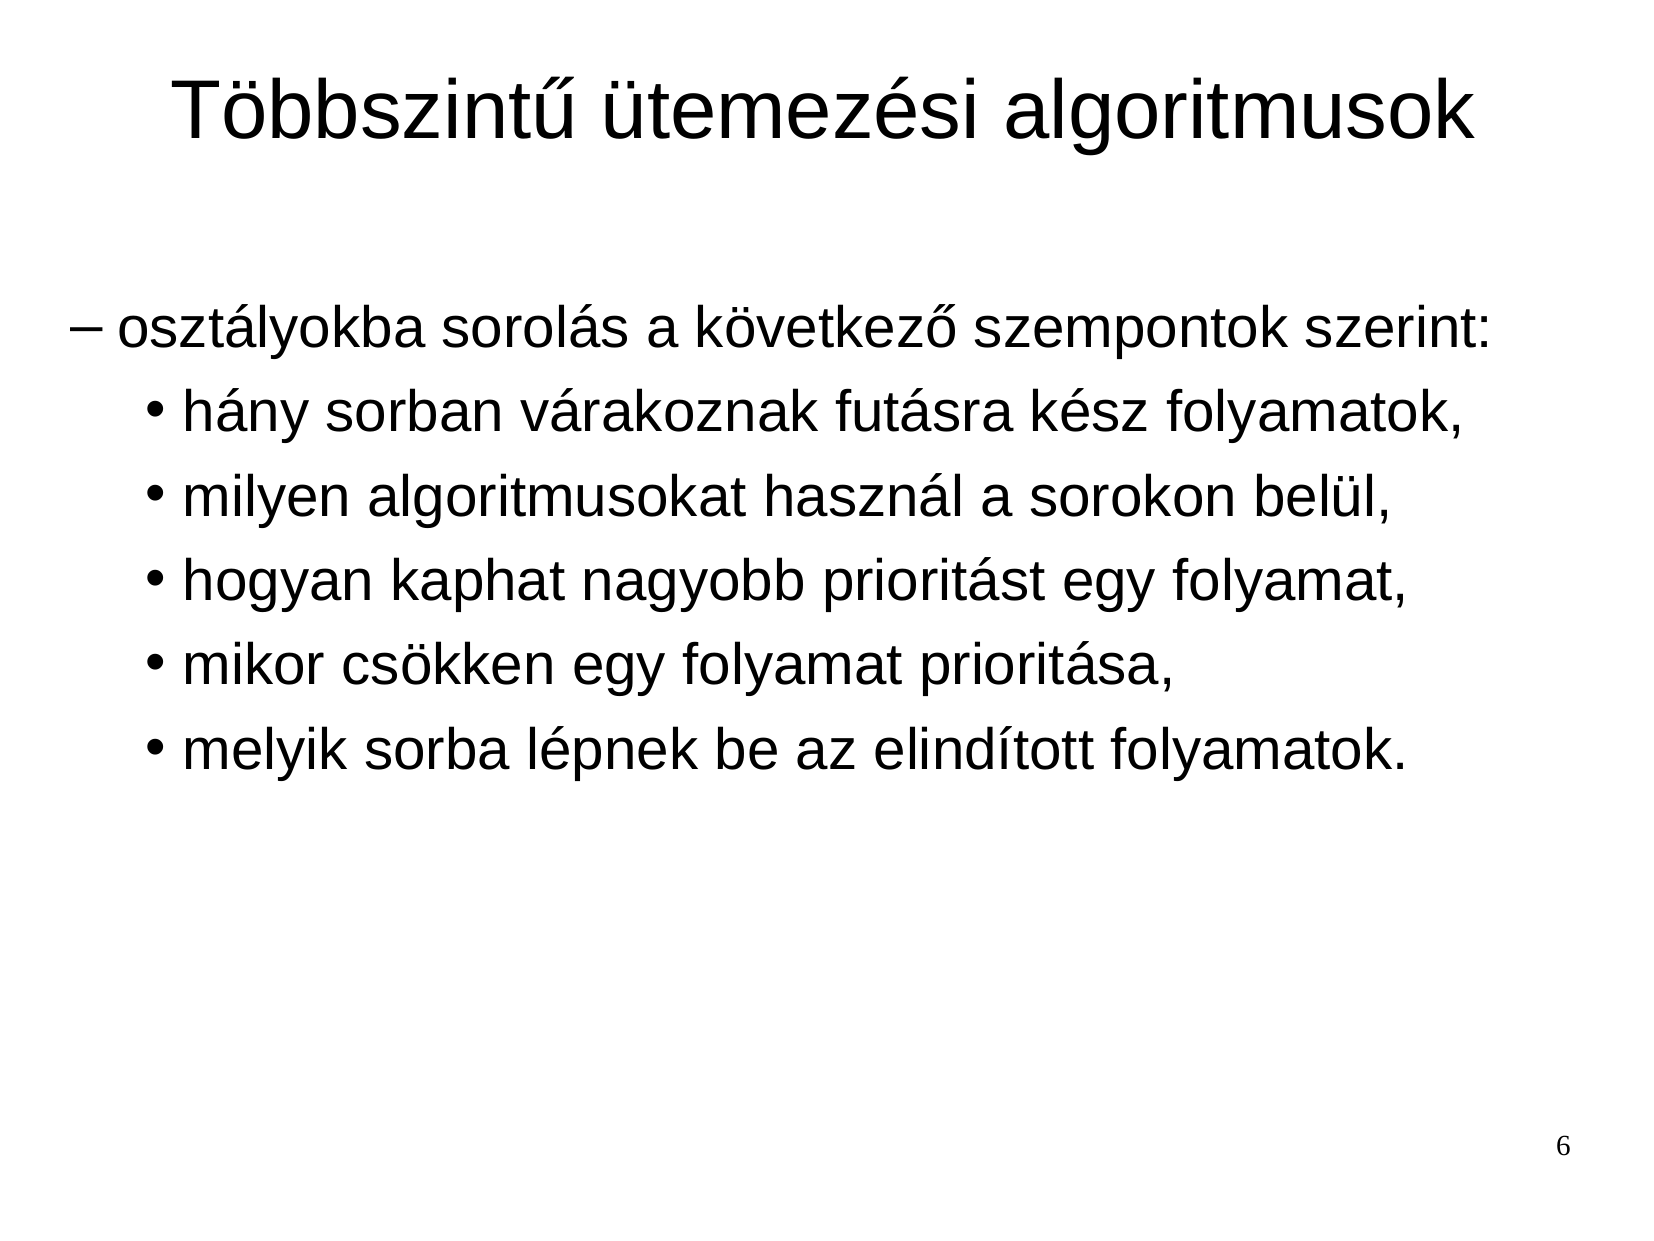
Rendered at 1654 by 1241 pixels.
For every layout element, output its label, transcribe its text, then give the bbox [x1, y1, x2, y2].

list osztályokba sorolás a következő szempontok szerint: hány sorban várakoznak futásra kész folyamatok, milyen algoritmusokat használ a sorokon belül, hogyan kaphat nagyobb prioritást egy folyamat, mikor csökken egy folyamat prioritása, melyik sorba lépnek be az elindított folyamatok. [0, 281, 1654, 972]
title Többszintű ütemezési algoritmusok [38, 20, 1609, 191]
